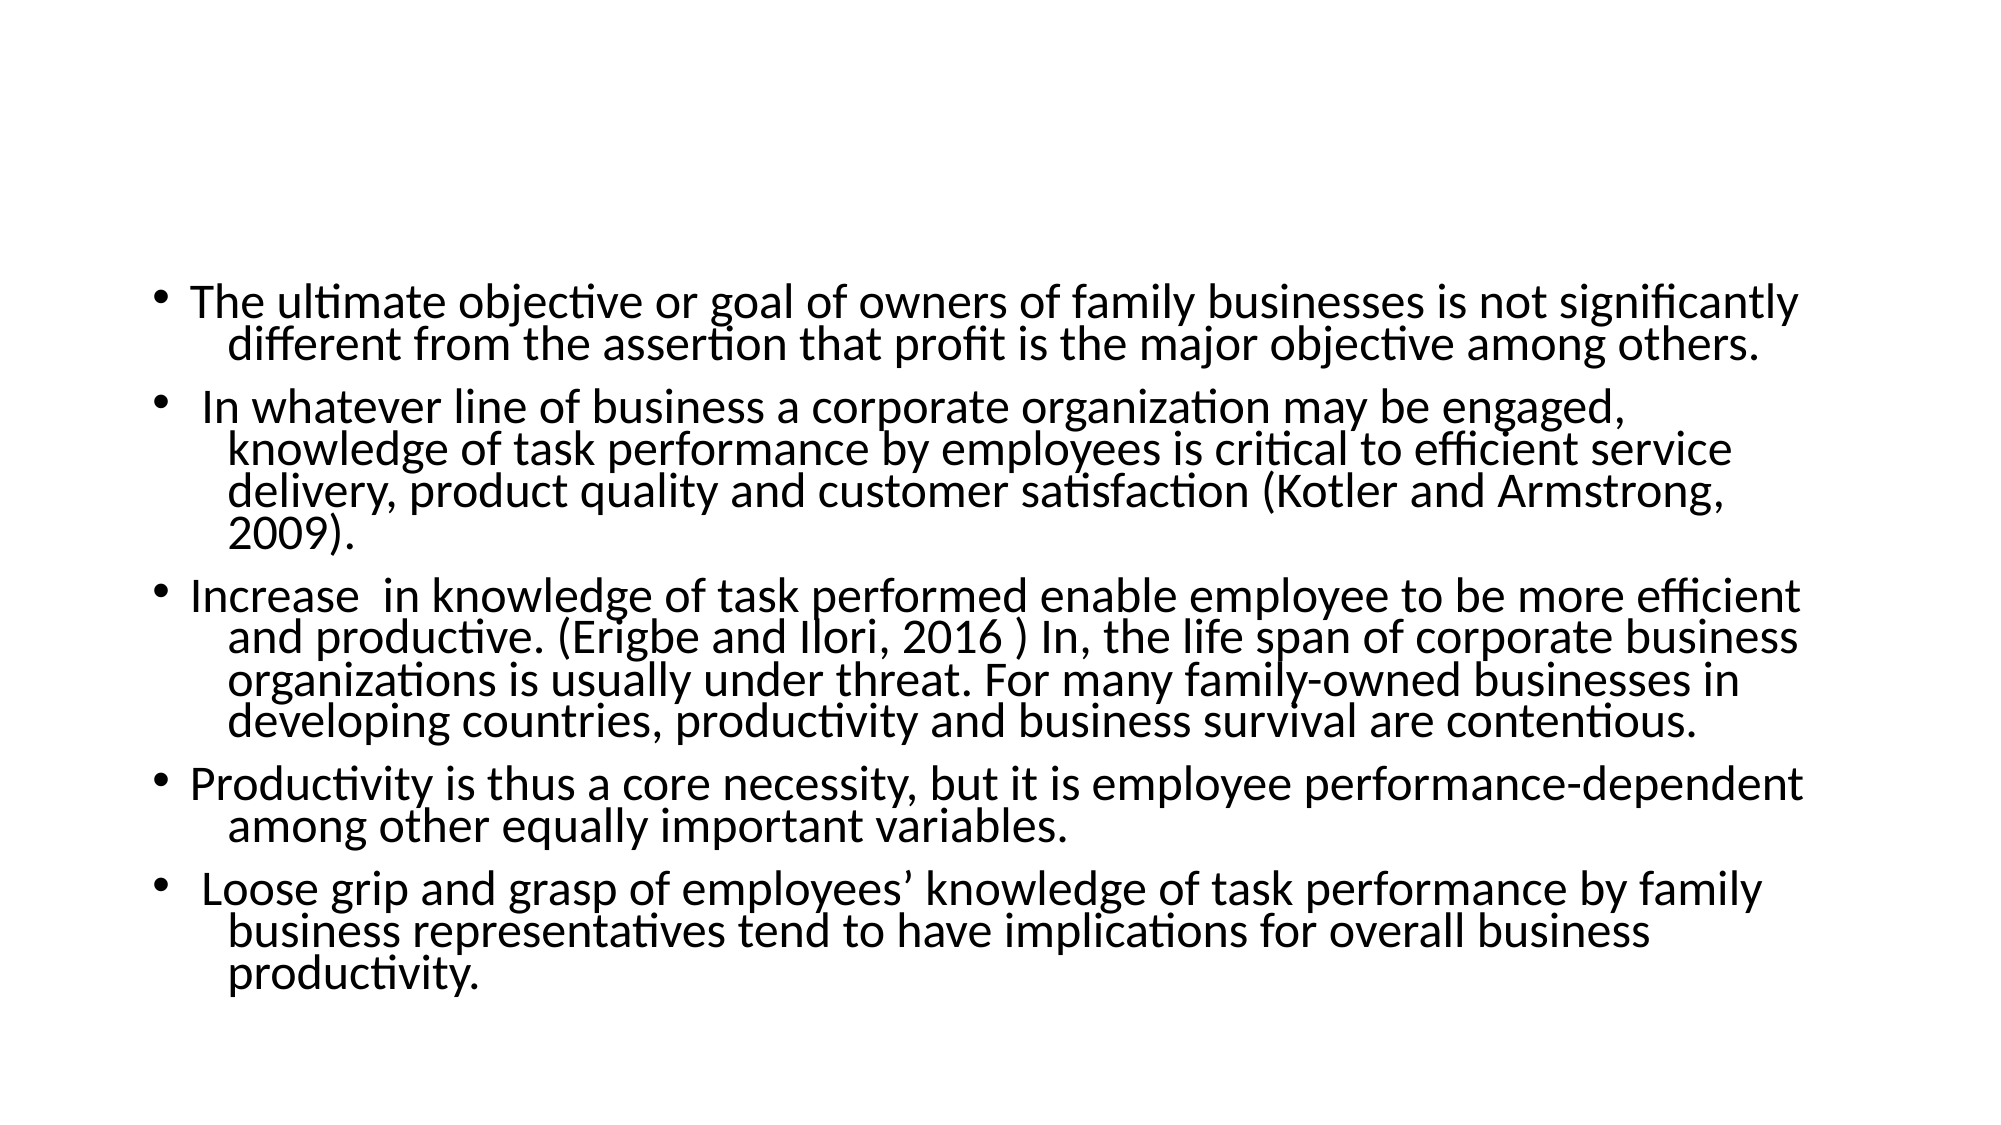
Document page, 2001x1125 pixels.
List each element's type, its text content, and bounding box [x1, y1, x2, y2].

list The ultimate objective or goal of owners of family businesses is not significantly different from the assertion that profit is the major objective among others. In whatever line of business a corporate organization may be engaged, knowledge of task performance by employees is critical to efficient service delivery, product quality and customer satisfaction (Kotler and Armstrong, 2009). Increase in knowledge of task performed enable employee to be more efficient and productive. (Erigbe and Ilori, 2016 ) In, the life span of corporate business organizations is usually under threat. For many family-owned businesses in developing countries, productivity and business survival are contentious. Productivity is thus a core necessity, but it is employee performance-dependent among other equally important variables. Loose grip and grasp of employees’ knowledge of task performance by family business representatives tend to have implications for overall business productivity. [137, 277, 1863, 1014]
